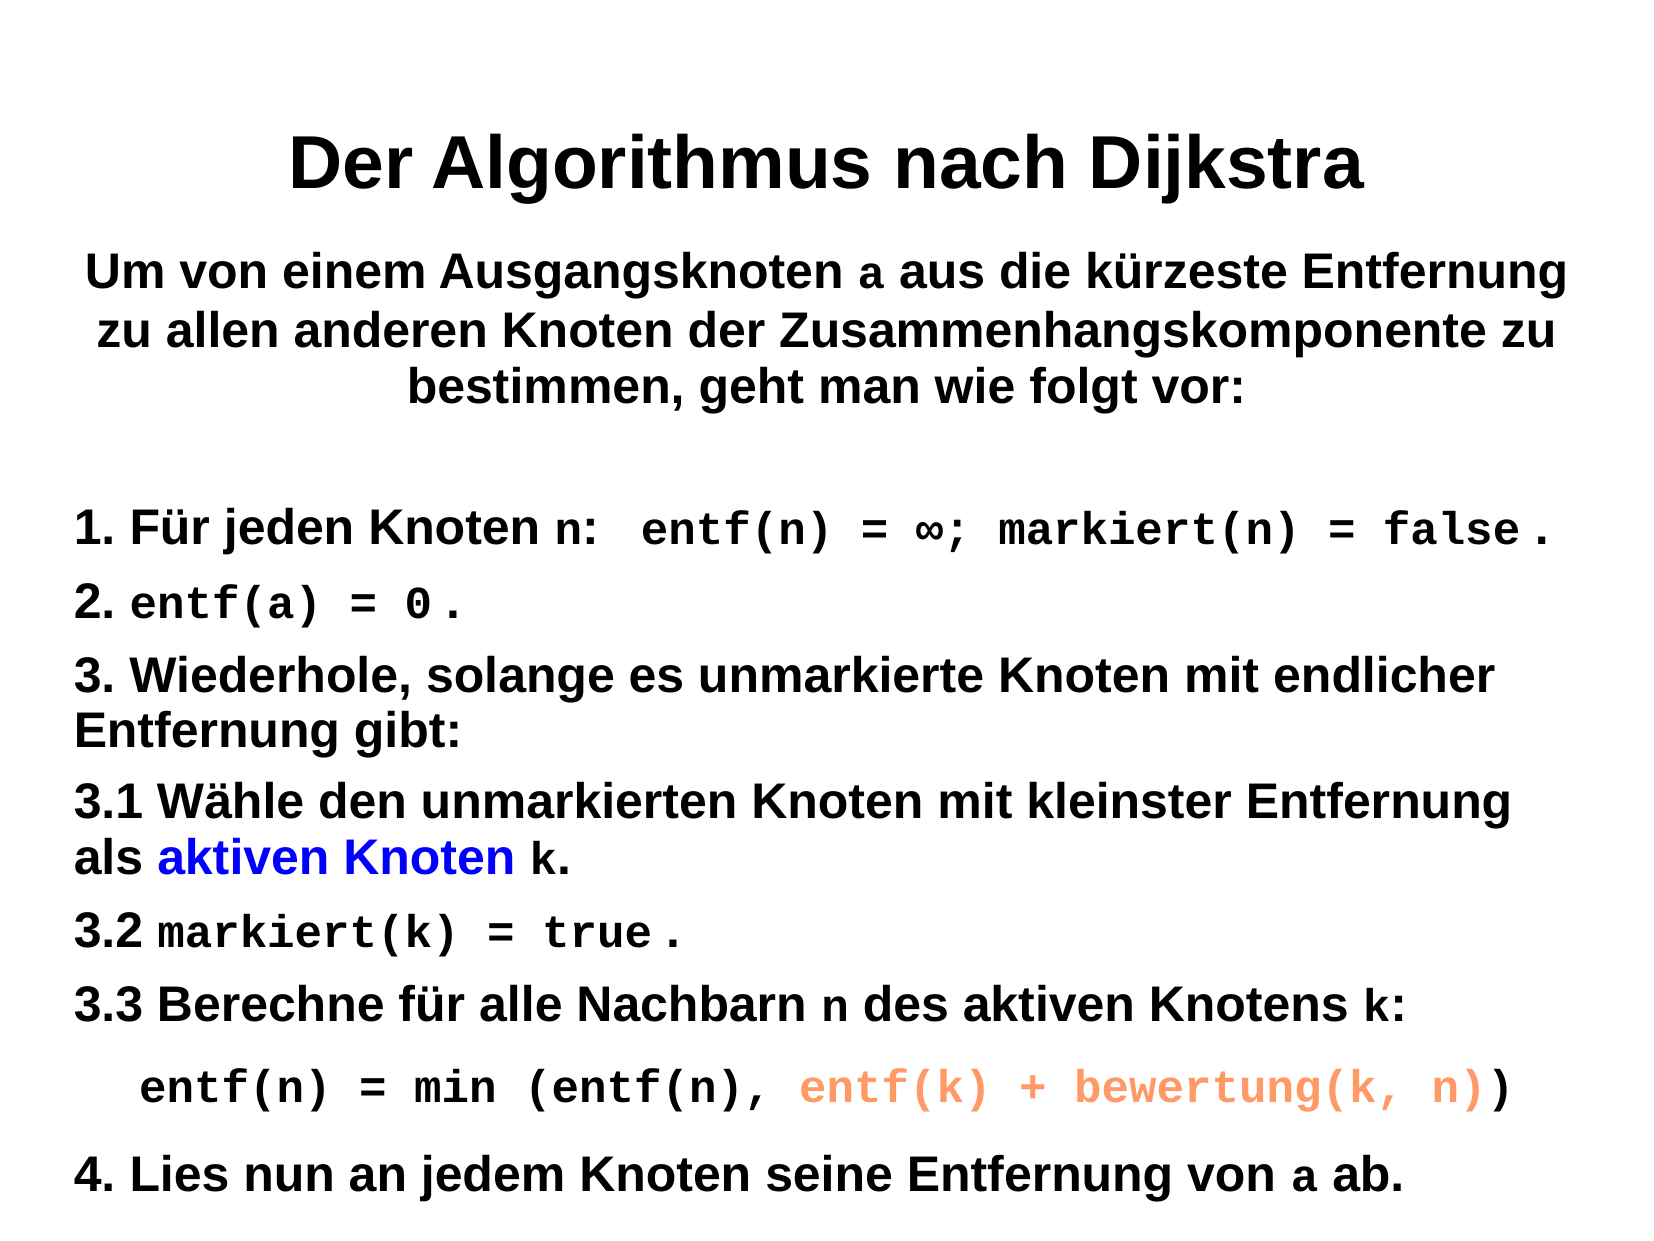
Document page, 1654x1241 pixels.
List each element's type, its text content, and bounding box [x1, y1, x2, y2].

title Der Algorithmus nach Dijkstra [88, 118, 1565, 207]
text_box Um von einem Ausgangsknoten a aus die kürzeste Entfernung zu allen anderen Knoten der Zusammenhangskomponente zu bestimmen, geht man wie folgt vor: 1. Für jeden Knoten n: entf(n) = ∞; markiert(n) = false . 2. entf(a) = 0 . 3. Wiederhole, solange es unmarkierte Knoten mit endlicher Entfernung gibt: 3.1 Wähle den unmarkierten Knoten mit kleinster Entfernung als aktiven Knoten k. 3.2 markiert(k) = true . 3.3 Berechne für alle Nachbarn n des aktiven Knotens k: entf(n) = min (entf(n), entf(k) + bewertung(k, n)) 4. Lies nun an jedem Knoten seine Entfernung von a ab. [59, 236, 1595, 1228]
